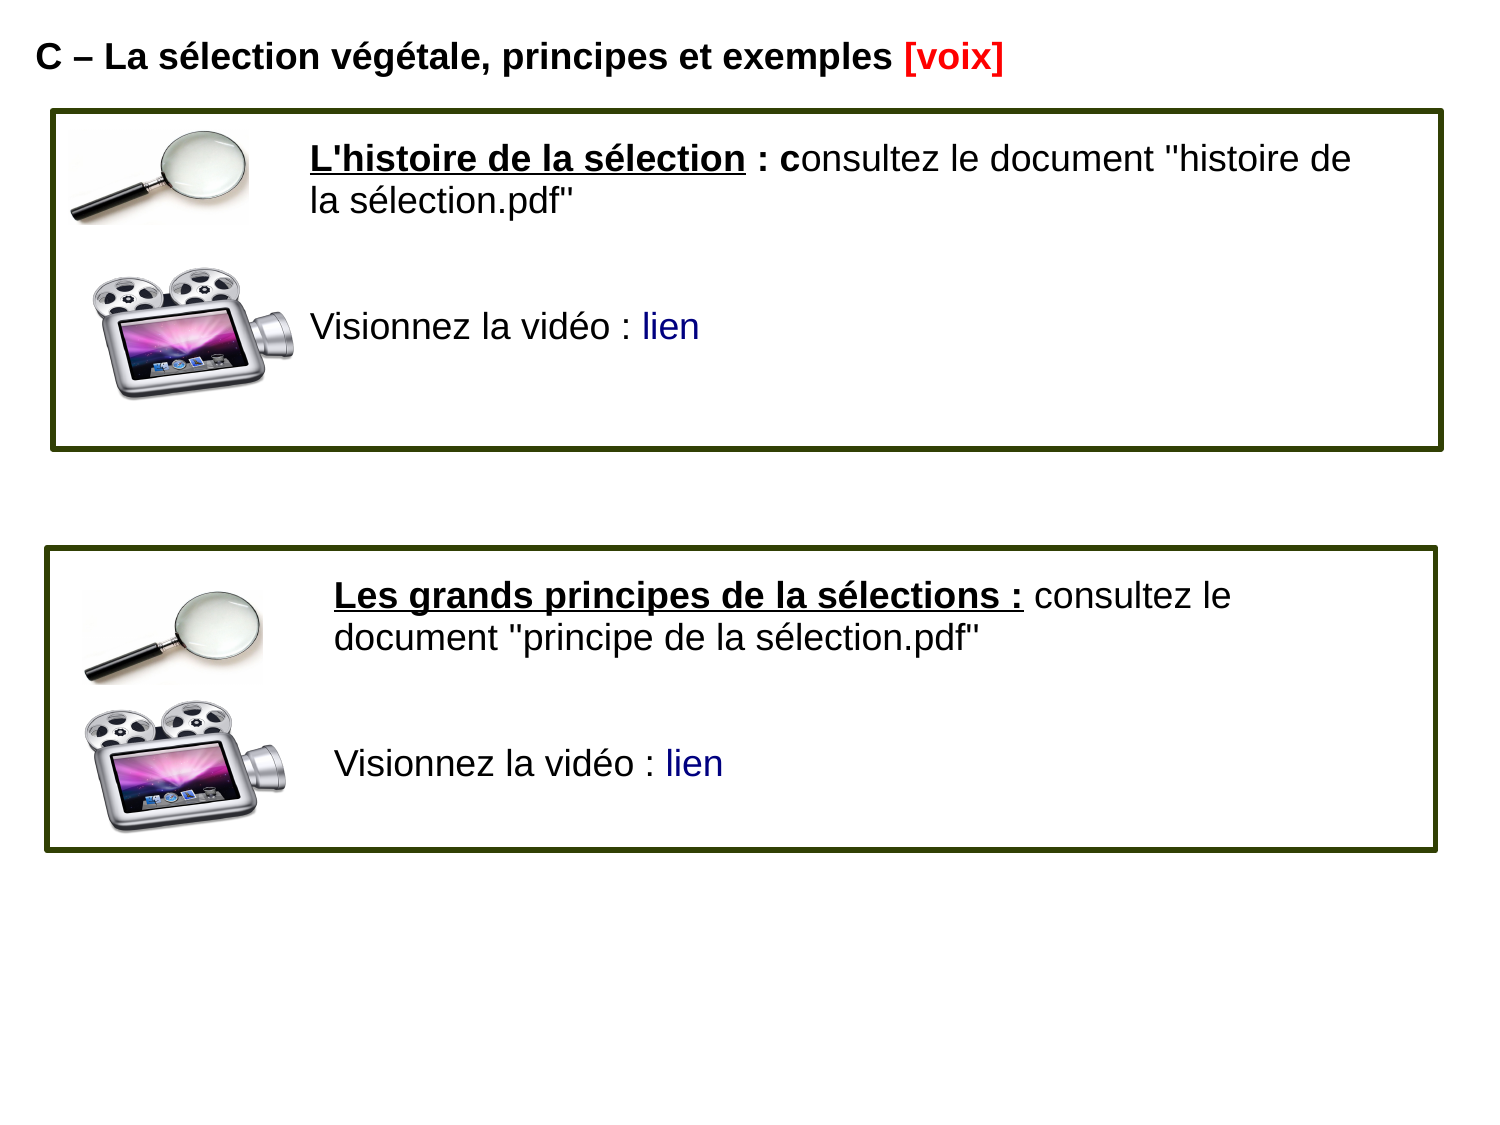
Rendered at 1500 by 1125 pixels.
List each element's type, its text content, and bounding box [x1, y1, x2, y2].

picture [82, 590, 263, 686]
picture [82, 696, 288, 835]
list C – La sélection végétale, principes et exemples [voix] [35, 35, 1477, 1075]
picture [90, 263, 296, 402]
text_box L'histoire de la sélection : consultez le document ''histoire de la sélection.pdf'' Visionnez la vidéo : lien [295, 129, 1394, 357]
text_box Les grands principes de la sélections : consultez le document ''principe de la sélection.pdf'' Visionnez la vidéo : lien [318, 566, 1371, 794]
picture [68, 129, 249, 225]
